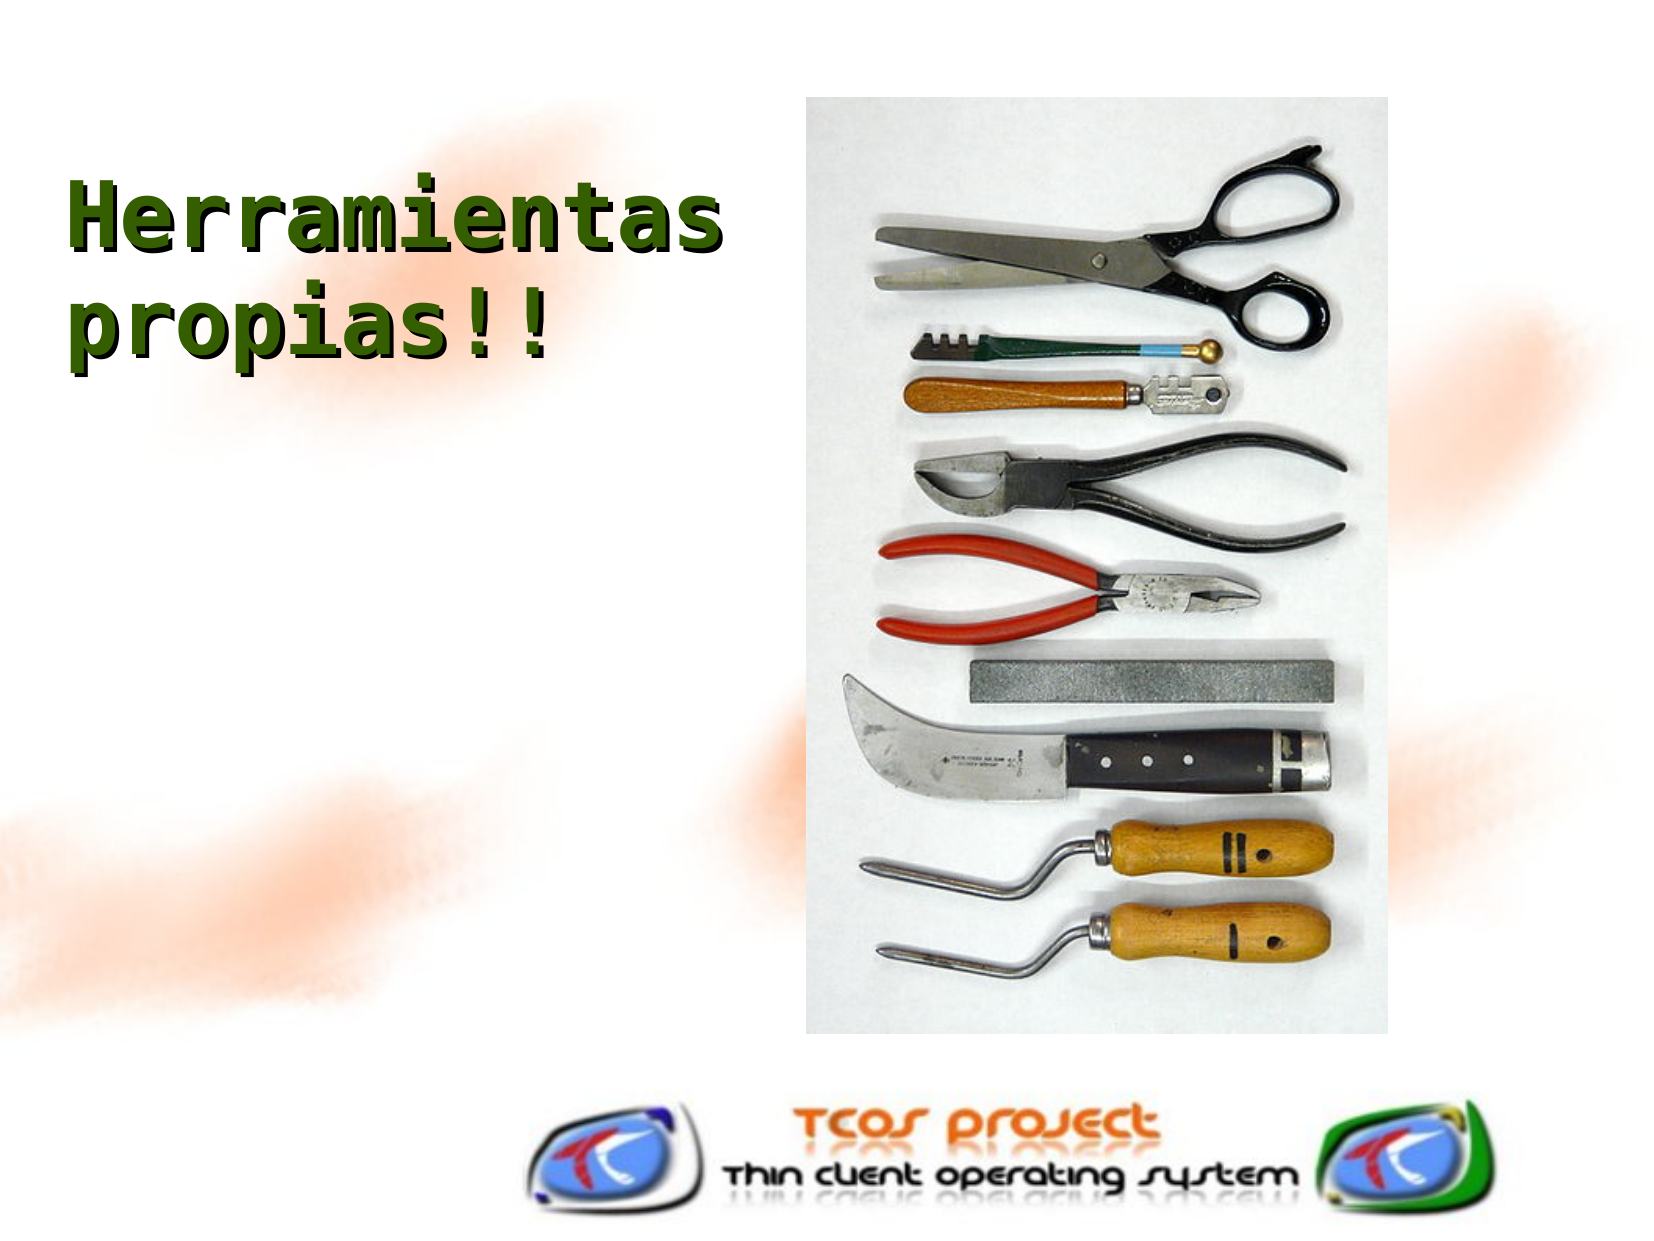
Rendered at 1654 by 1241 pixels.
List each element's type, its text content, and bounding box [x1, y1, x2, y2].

picture [0, 0, 1654, 1241]
text_box Herramientas propias!! [49, 155, 798, 384]
